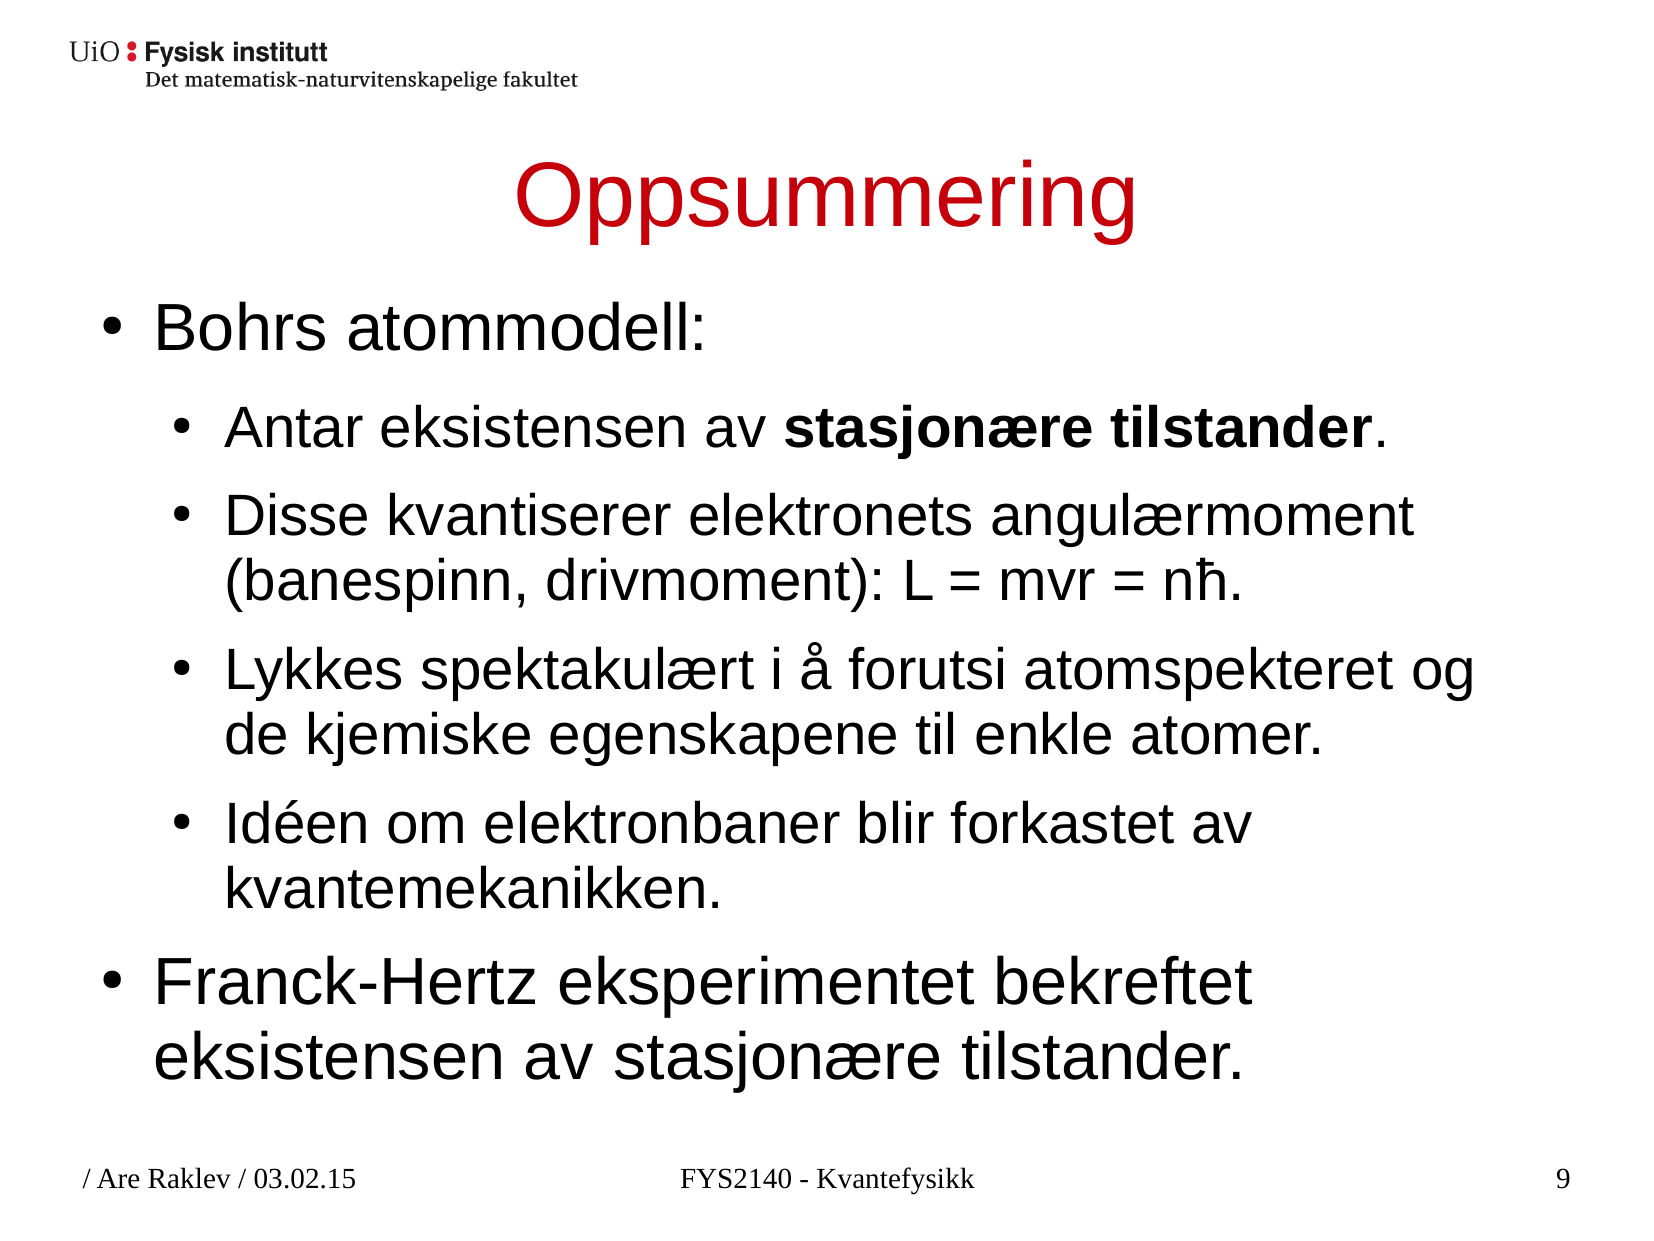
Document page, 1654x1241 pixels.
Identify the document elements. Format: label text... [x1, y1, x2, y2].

picture [68, 37, 581, 93]
list Bohrs atommodell: Antar eksistensen av stasjonære tilstander. Disse kvantiserer elektronets angulærmoment (banespinn, drivmoment): L = mvr = nħ. Lykkes spektakulært i å forutsi atomspekteret og de kjemiske egenskapene til enkle atomer. Idéen om elektronbaner blir forkastet av kvantemekanikken. Franck-Hertz eksperimentet bekreftet eksistensen av stasjonære tilstander. [82, 290, 1538, 1094]
title Oppsummering [82, 90, 1571, 298]
